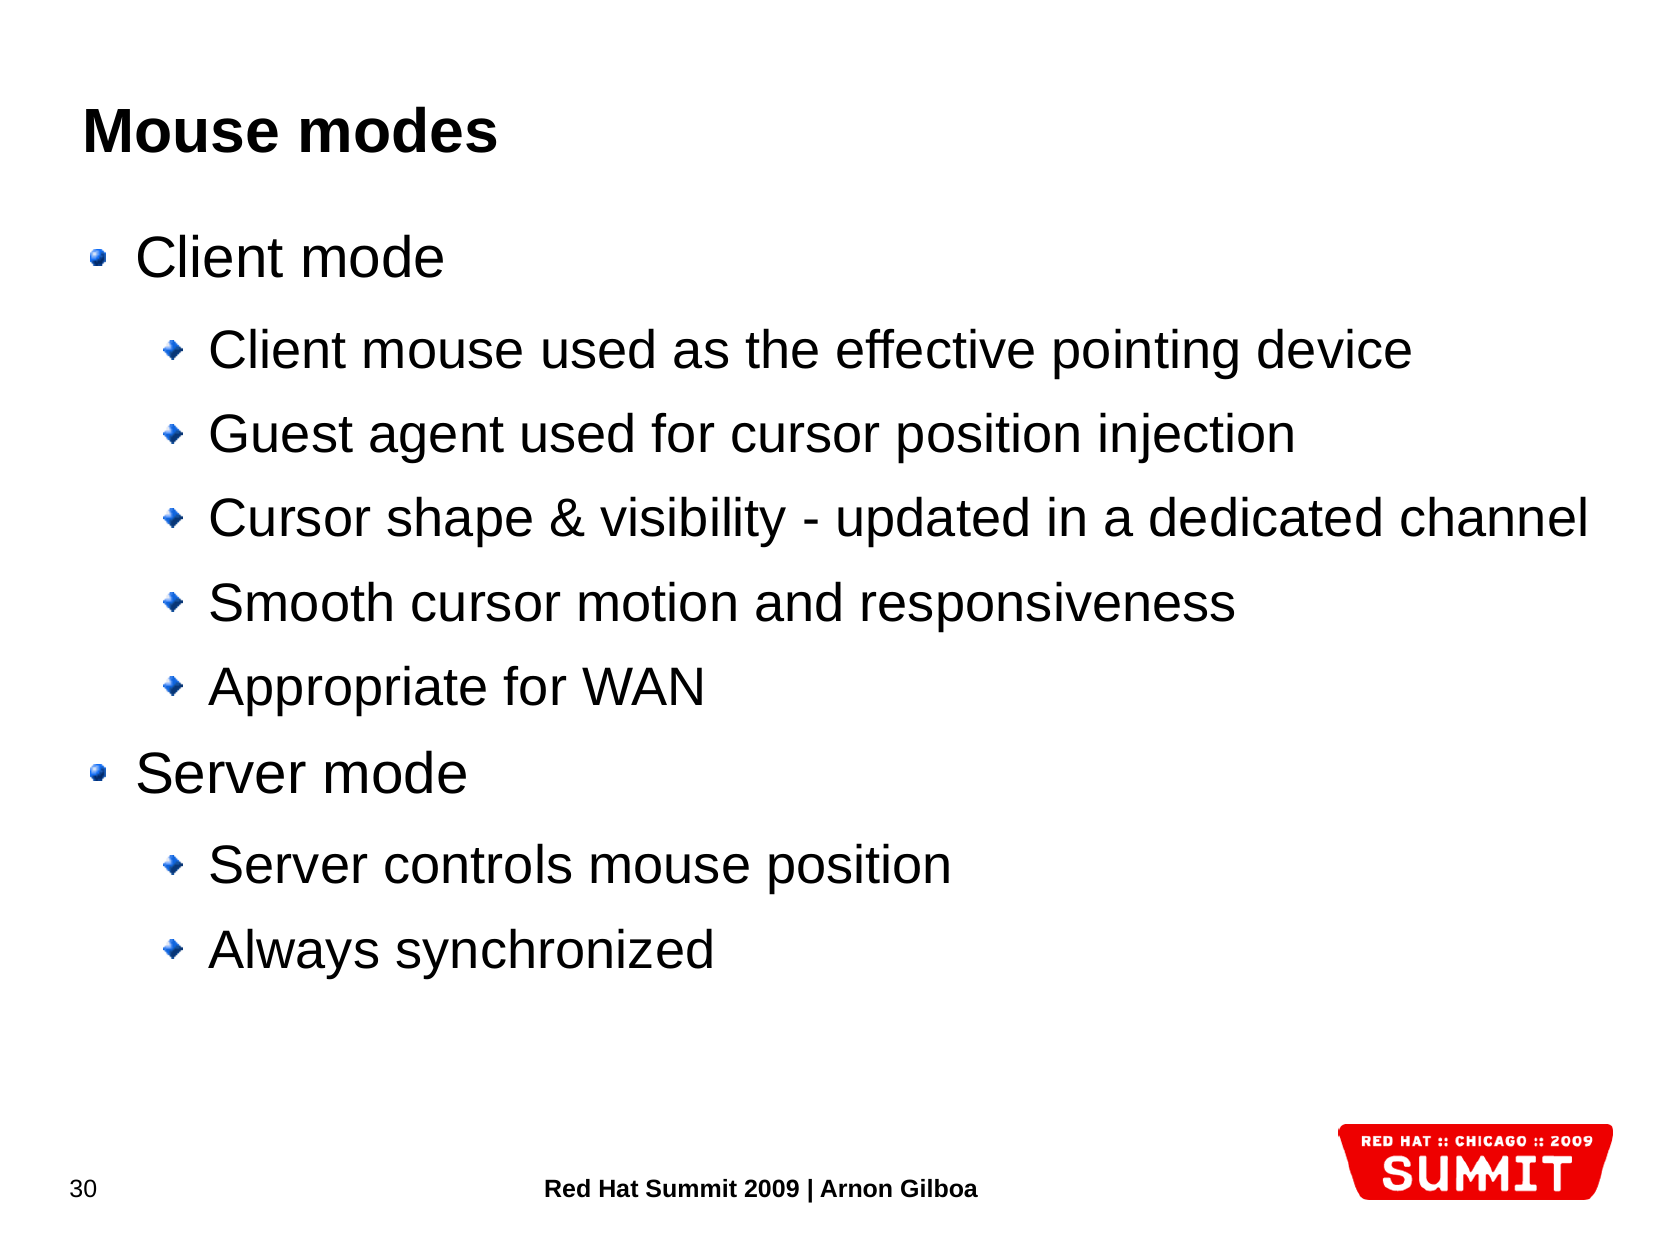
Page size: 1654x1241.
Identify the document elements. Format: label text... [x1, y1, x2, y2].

list Client mode Client mouse used as the effective pointing device Guest agent used for cursor position injection Cursor shape & visibility - updated in a dedicated channel Smooth cursor motion and responsiveness Appropriate for WAN Server mode Server controls mouse position Always synchronized [75, 225, 1613, 1019]
picture [1338, 1124, 1613, 1200]
title Mouse modes [82, 37, 1571, 225]
